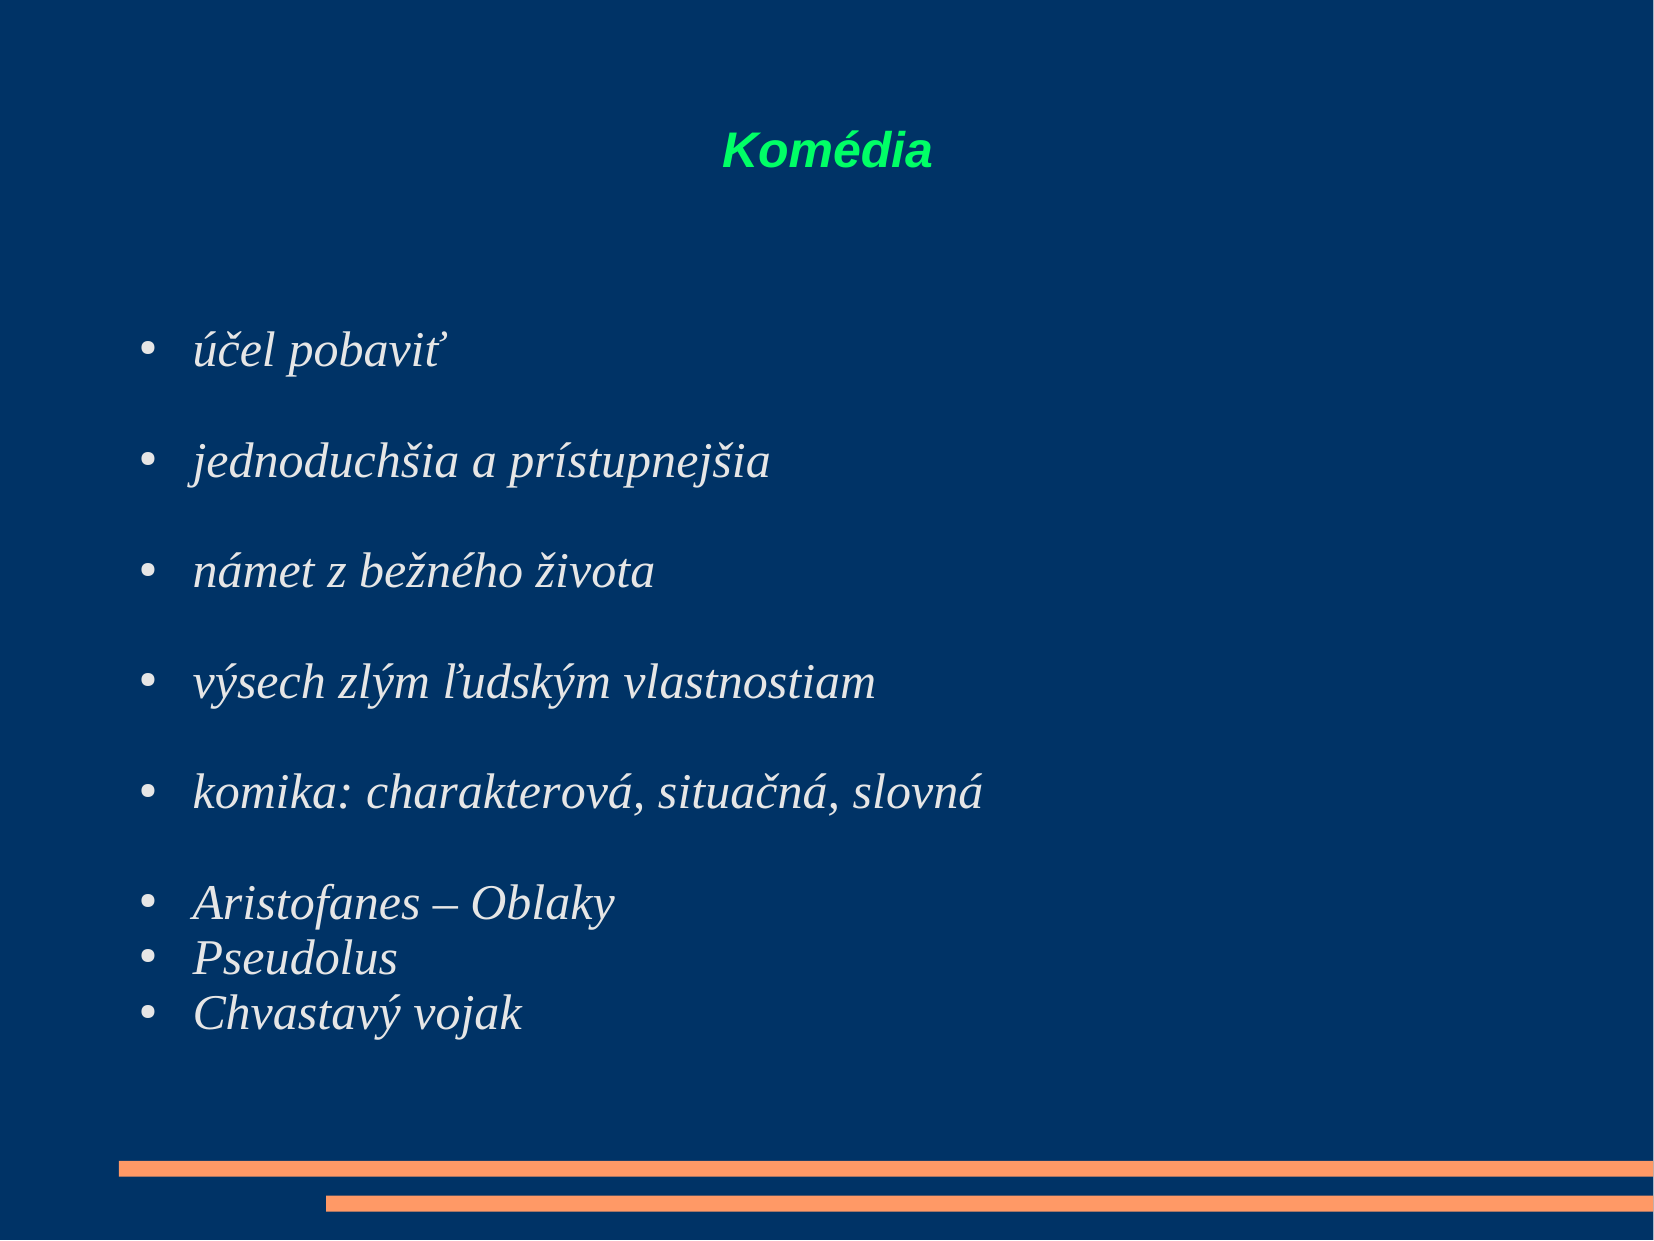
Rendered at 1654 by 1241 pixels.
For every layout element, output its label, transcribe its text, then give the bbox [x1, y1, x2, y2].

list účel pobaviť jednoduchšia a prístupnejšia námet z bežného života výsech zlým ľudským vlastnostiam komika: charakterová, situačná, slovná Aristofanes – Oblaky Pseudolus Chvastavý vojak [121, 322, 1561, 1132]
title Komédia [121, 46, 1534, 254]
